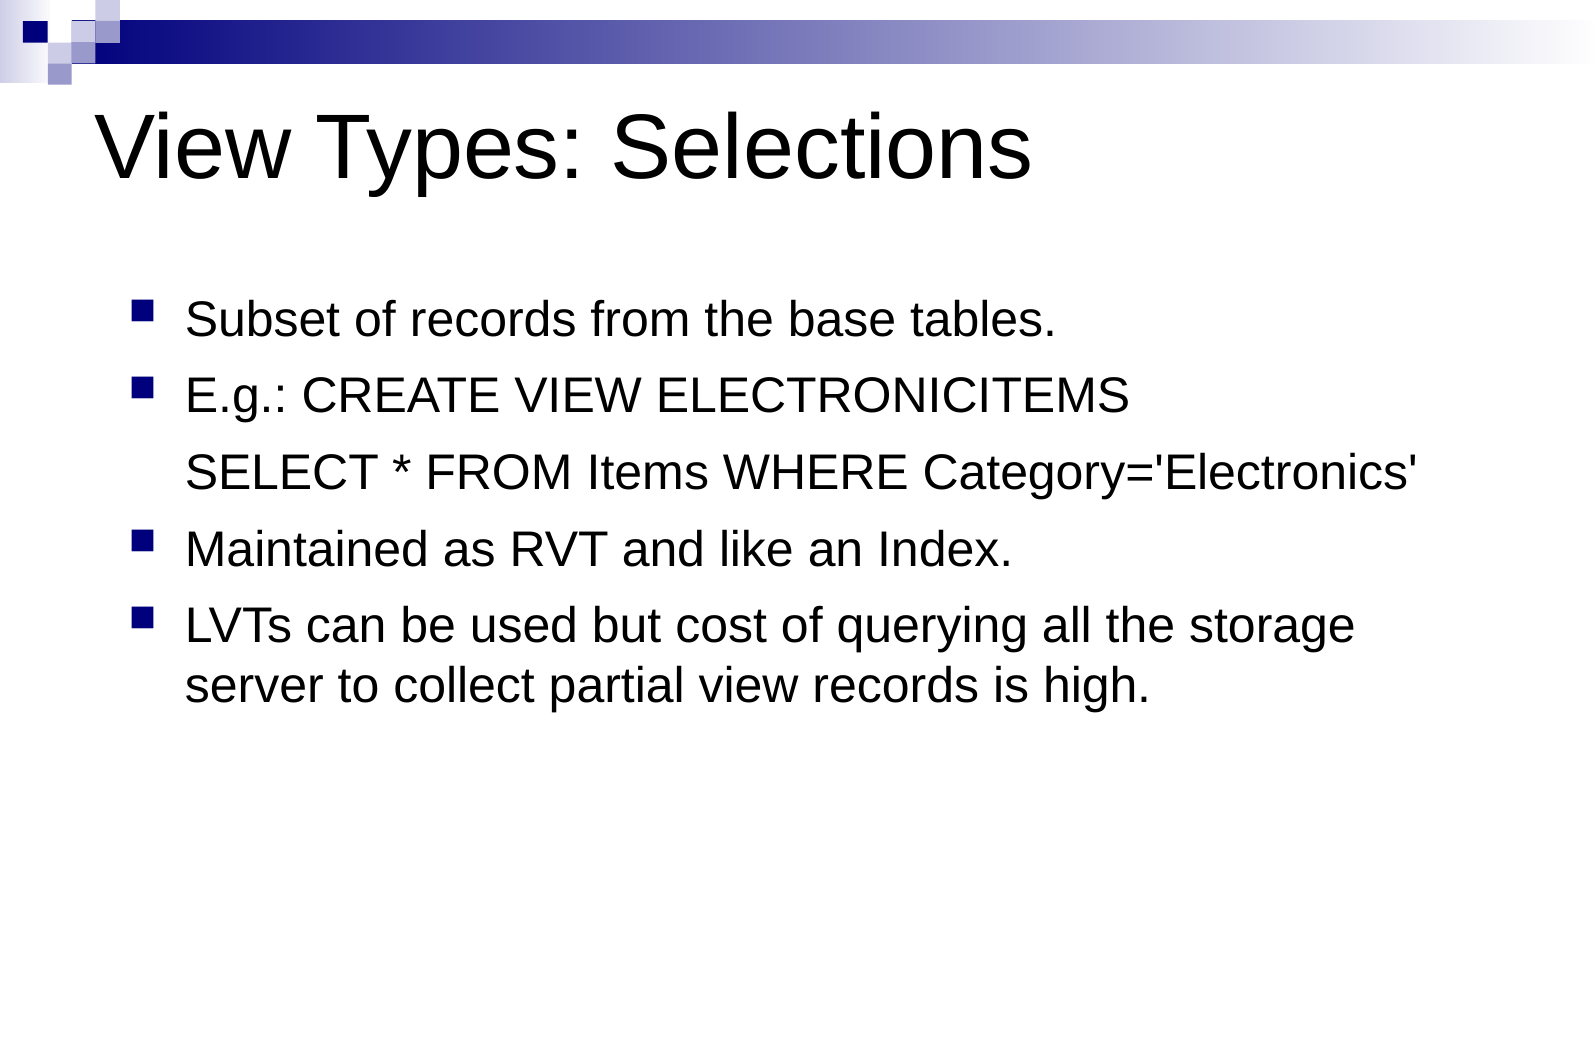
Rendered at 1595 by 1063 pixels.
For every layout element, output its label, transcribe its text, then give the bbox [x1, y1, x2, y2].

title View Types: Selections [79, 63, 1515, 221]
list Subset of records from the base tables. E.g.: CREATE VIEW ELECTRONICITEMS SELECT * FROM Items WHERE Category='Electronics' Maintained as RVT and like an Index. LVTs can be used but cost of querying all the storage server to collect partial view records is high. [113, 278, 1453, 1063]
